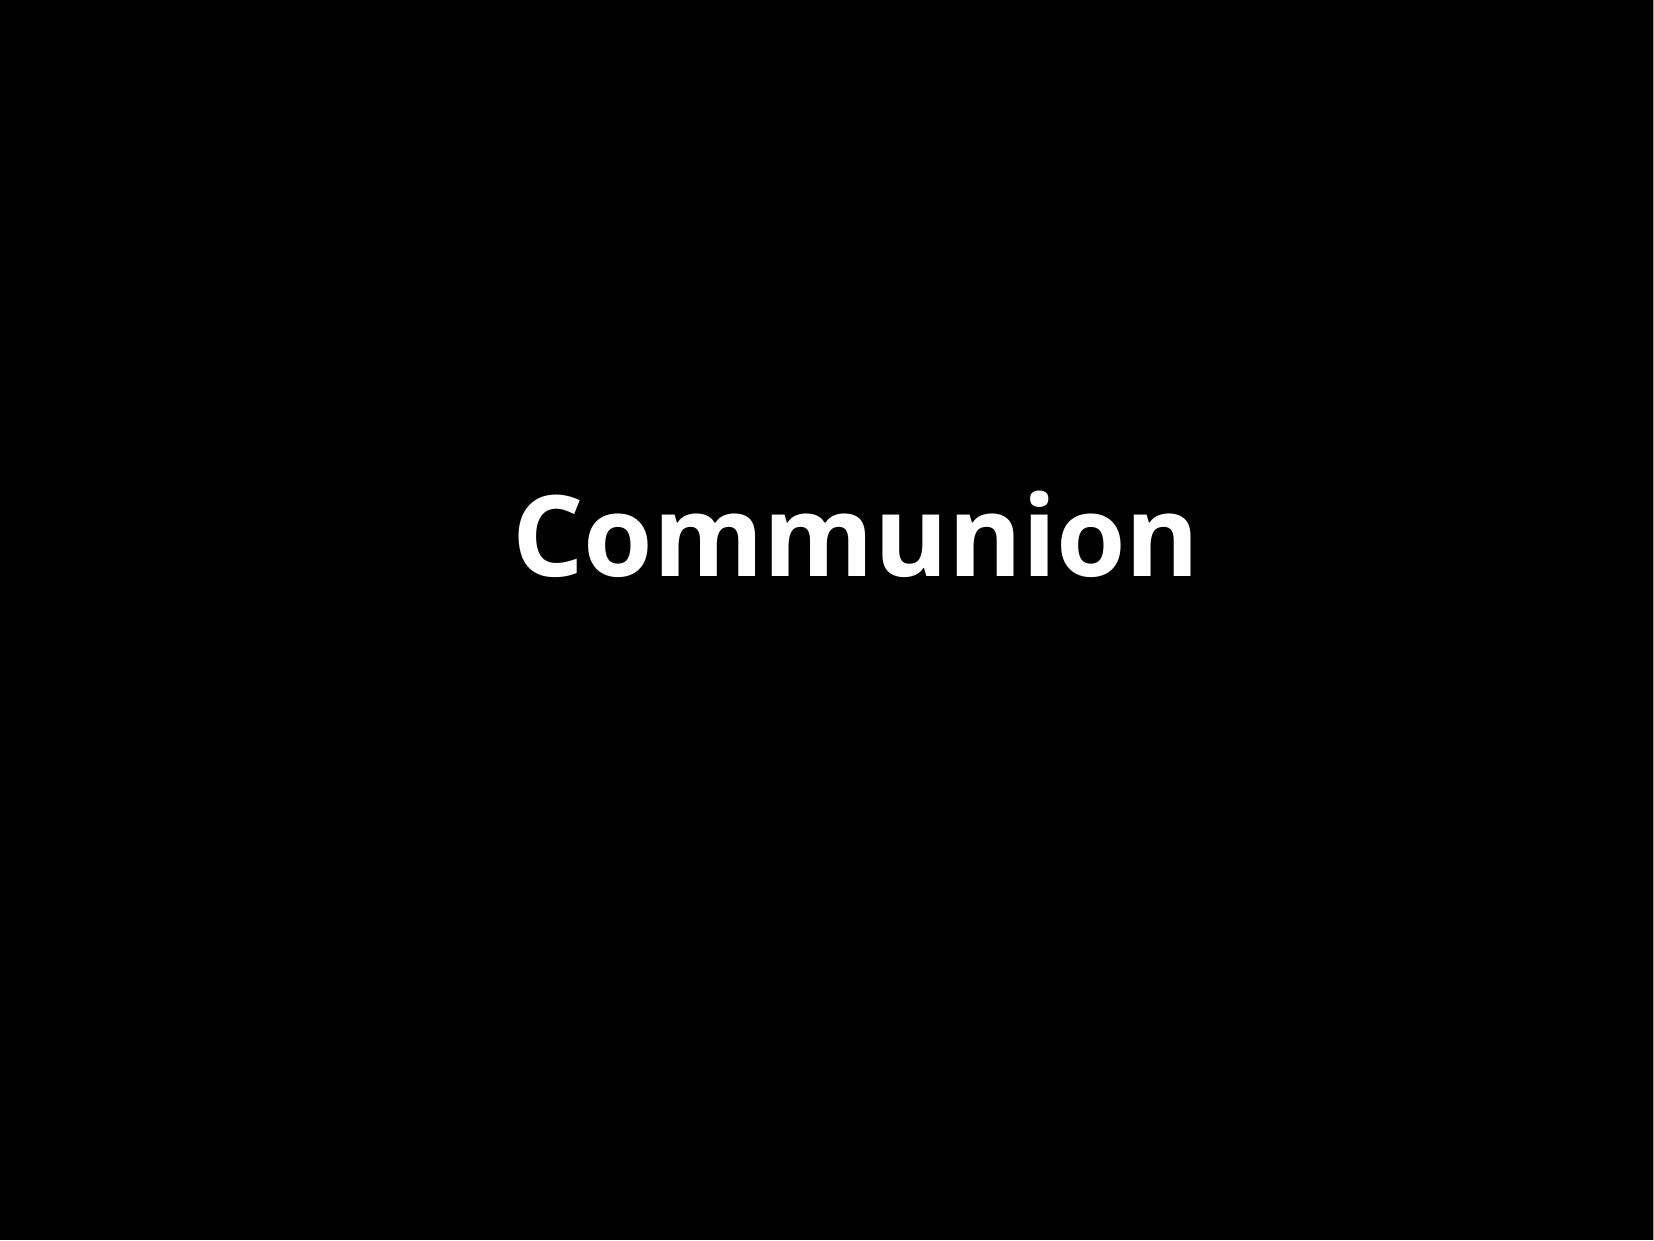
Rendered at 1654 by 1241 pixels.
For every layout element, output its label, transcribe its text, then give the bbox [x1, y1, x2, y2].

text_box Communion [88, 88, 1625, 975]
